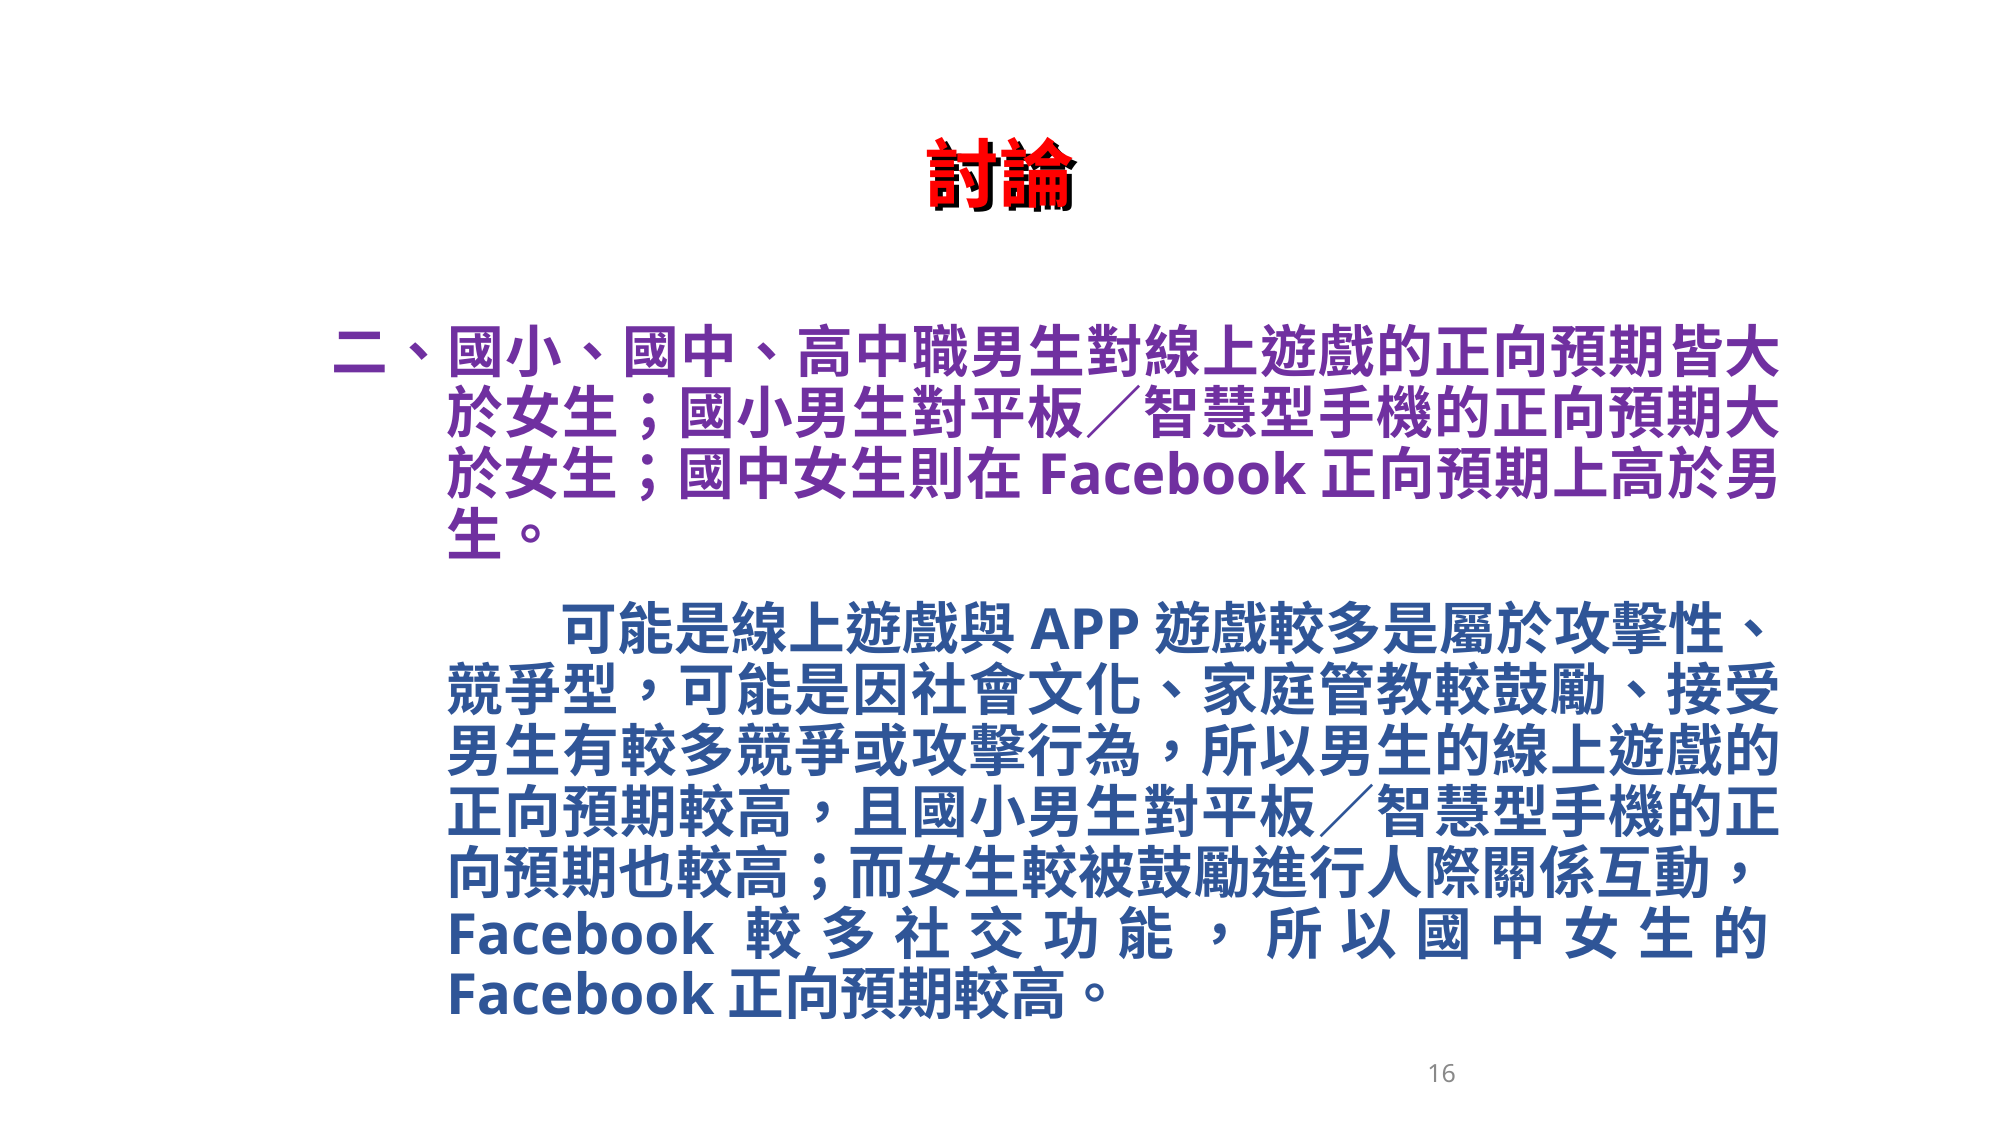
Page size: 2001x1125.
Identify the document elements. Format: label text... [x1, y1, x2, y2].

title 討論 [137, 68, 1863, 286]
list 二、國小、國中、高中職男生對線上遊戲的正向預期皆大於女生；國小男生對平板／智慧型手機的正向預期大於女生；國中女生則在Facebook正向預期上高於男生。 可能是線上遊戲與APP遊戲較多是屬於攻擊性、競爭型，可能是因社會文化、家庭管教較鼓勵、接受男生有較多競爭或攻擊行為，所以男生的線上遊戲的正向預期較高，且國小男生對平板／智慧型手機的正向預期也較高；而女生較被鼓勵進行人際關係互動，Facebook較多社交功能，所以國中女生的Facebook正向預期較高。 [202, 316, 1798, 1040]
text_box 16 [1412, 1042, 1863, 1103]
